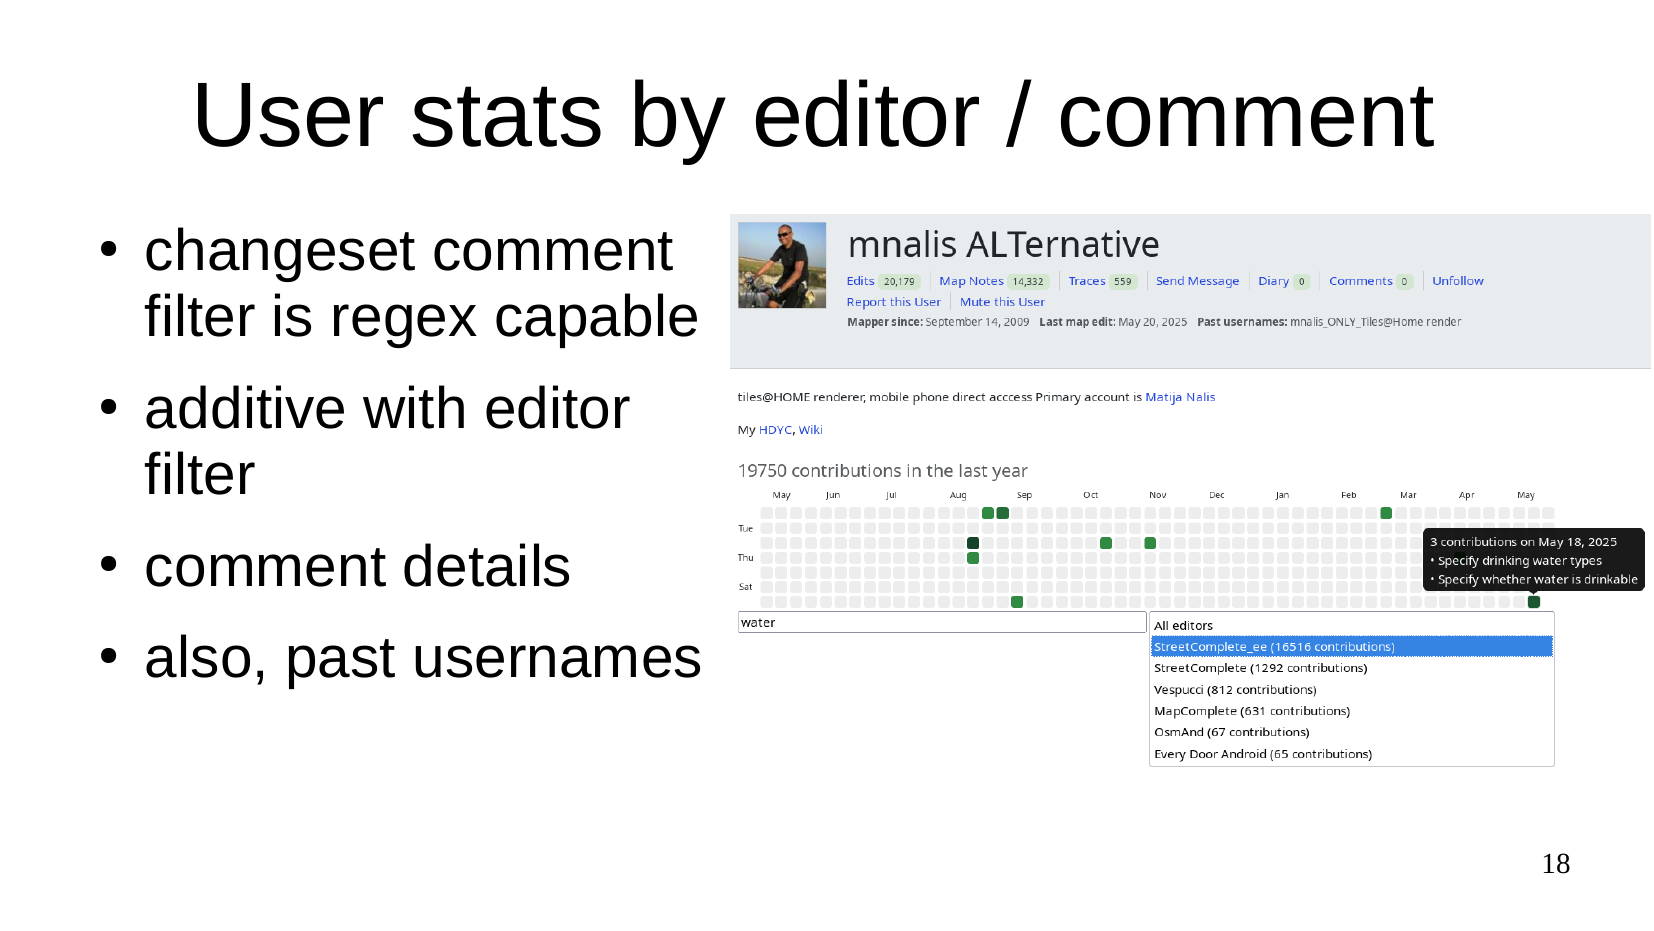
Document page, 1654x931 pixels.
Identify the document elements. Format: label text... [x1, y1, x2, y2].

list changeset comment filter is regex capable additive with editor filter comment details also, past usernames [82, 217, 730, 751]
picture [730, 214, 1651, 788]
title User stats by editor / comment [82, 37, 1571, 193]
